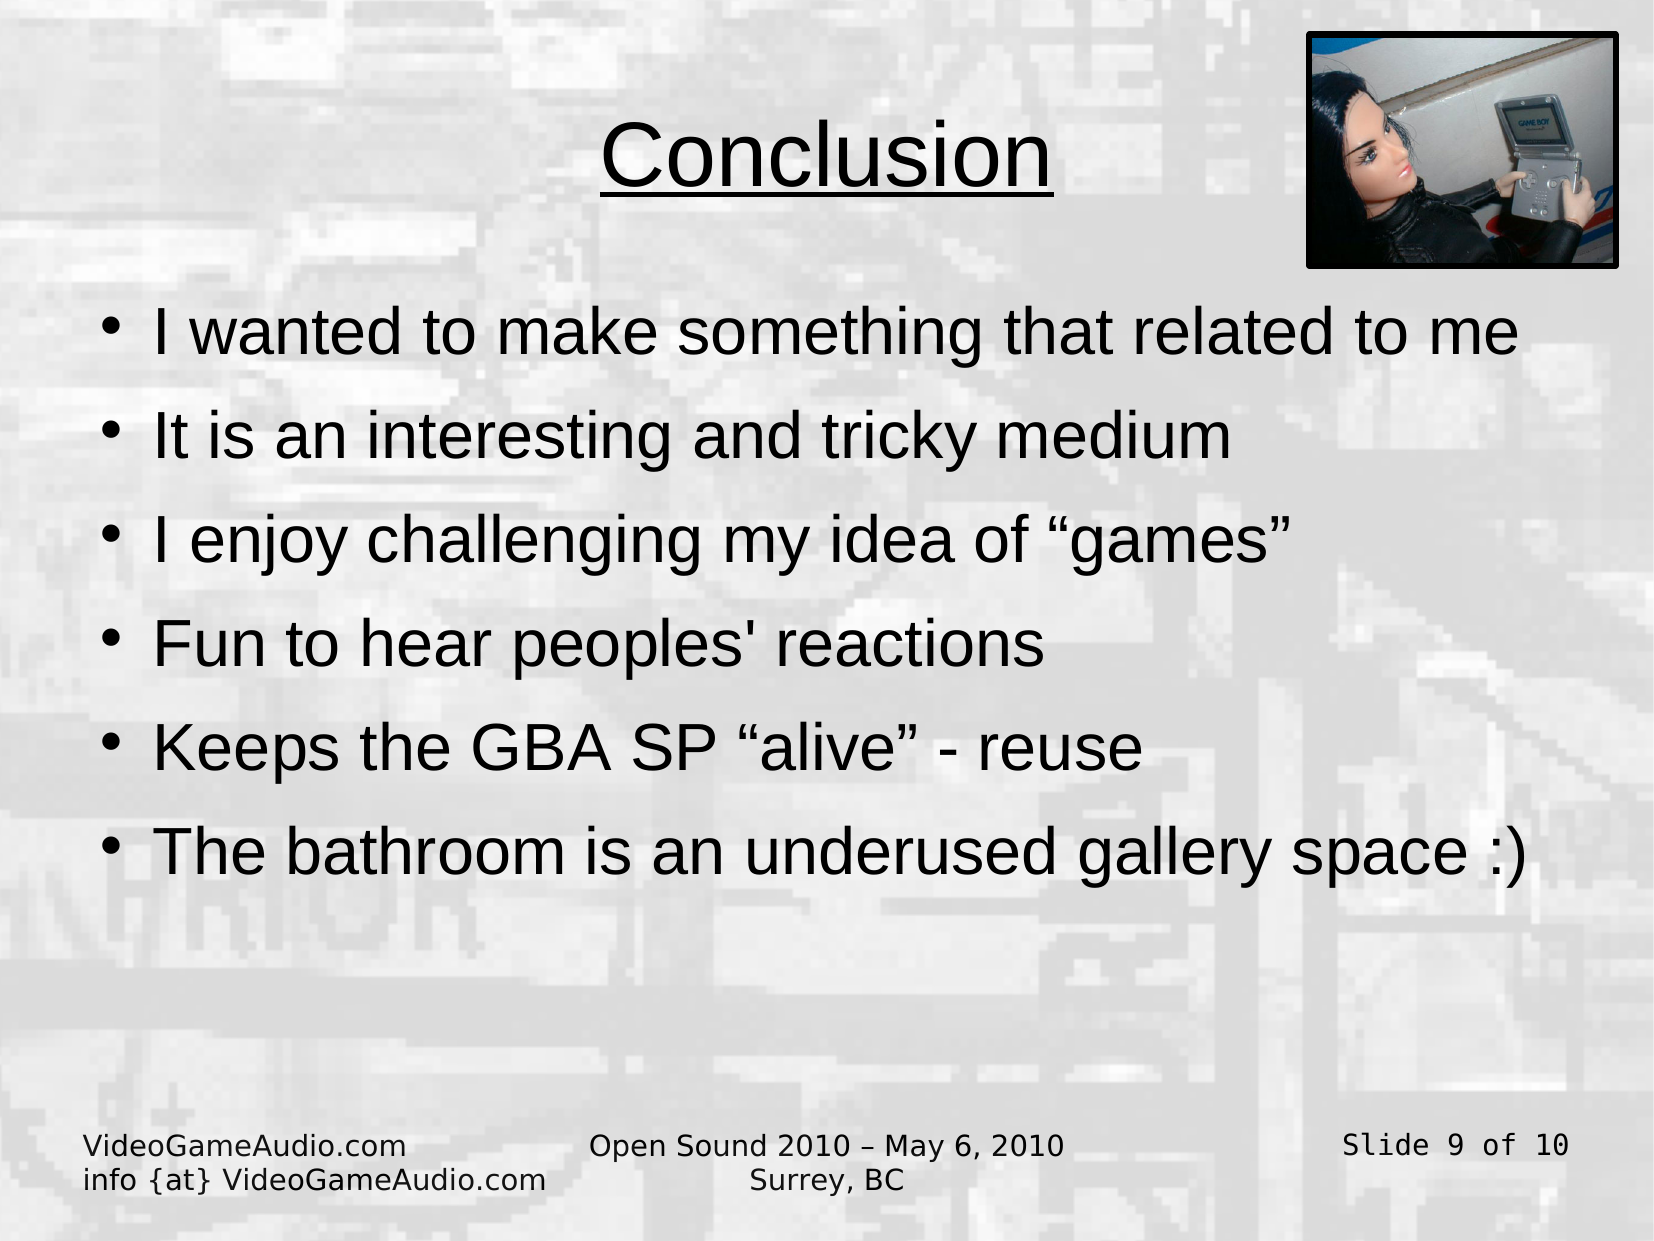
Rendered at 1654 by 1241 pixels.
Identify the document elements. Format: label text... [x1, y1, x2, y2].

text_box I wanted to make something that related to me It is an interesting and tricky medium I enjoy challenging my idea of “games” Fun to hear peoples' reactions Keeps the GBA SP “alive” - reuse The bathroom is an underused gallery space :) [82, 290, 1571, 1109]
text_box Conclusion [82, 49, 1306, 257]
picture [0, 0, 1654, 1241]
